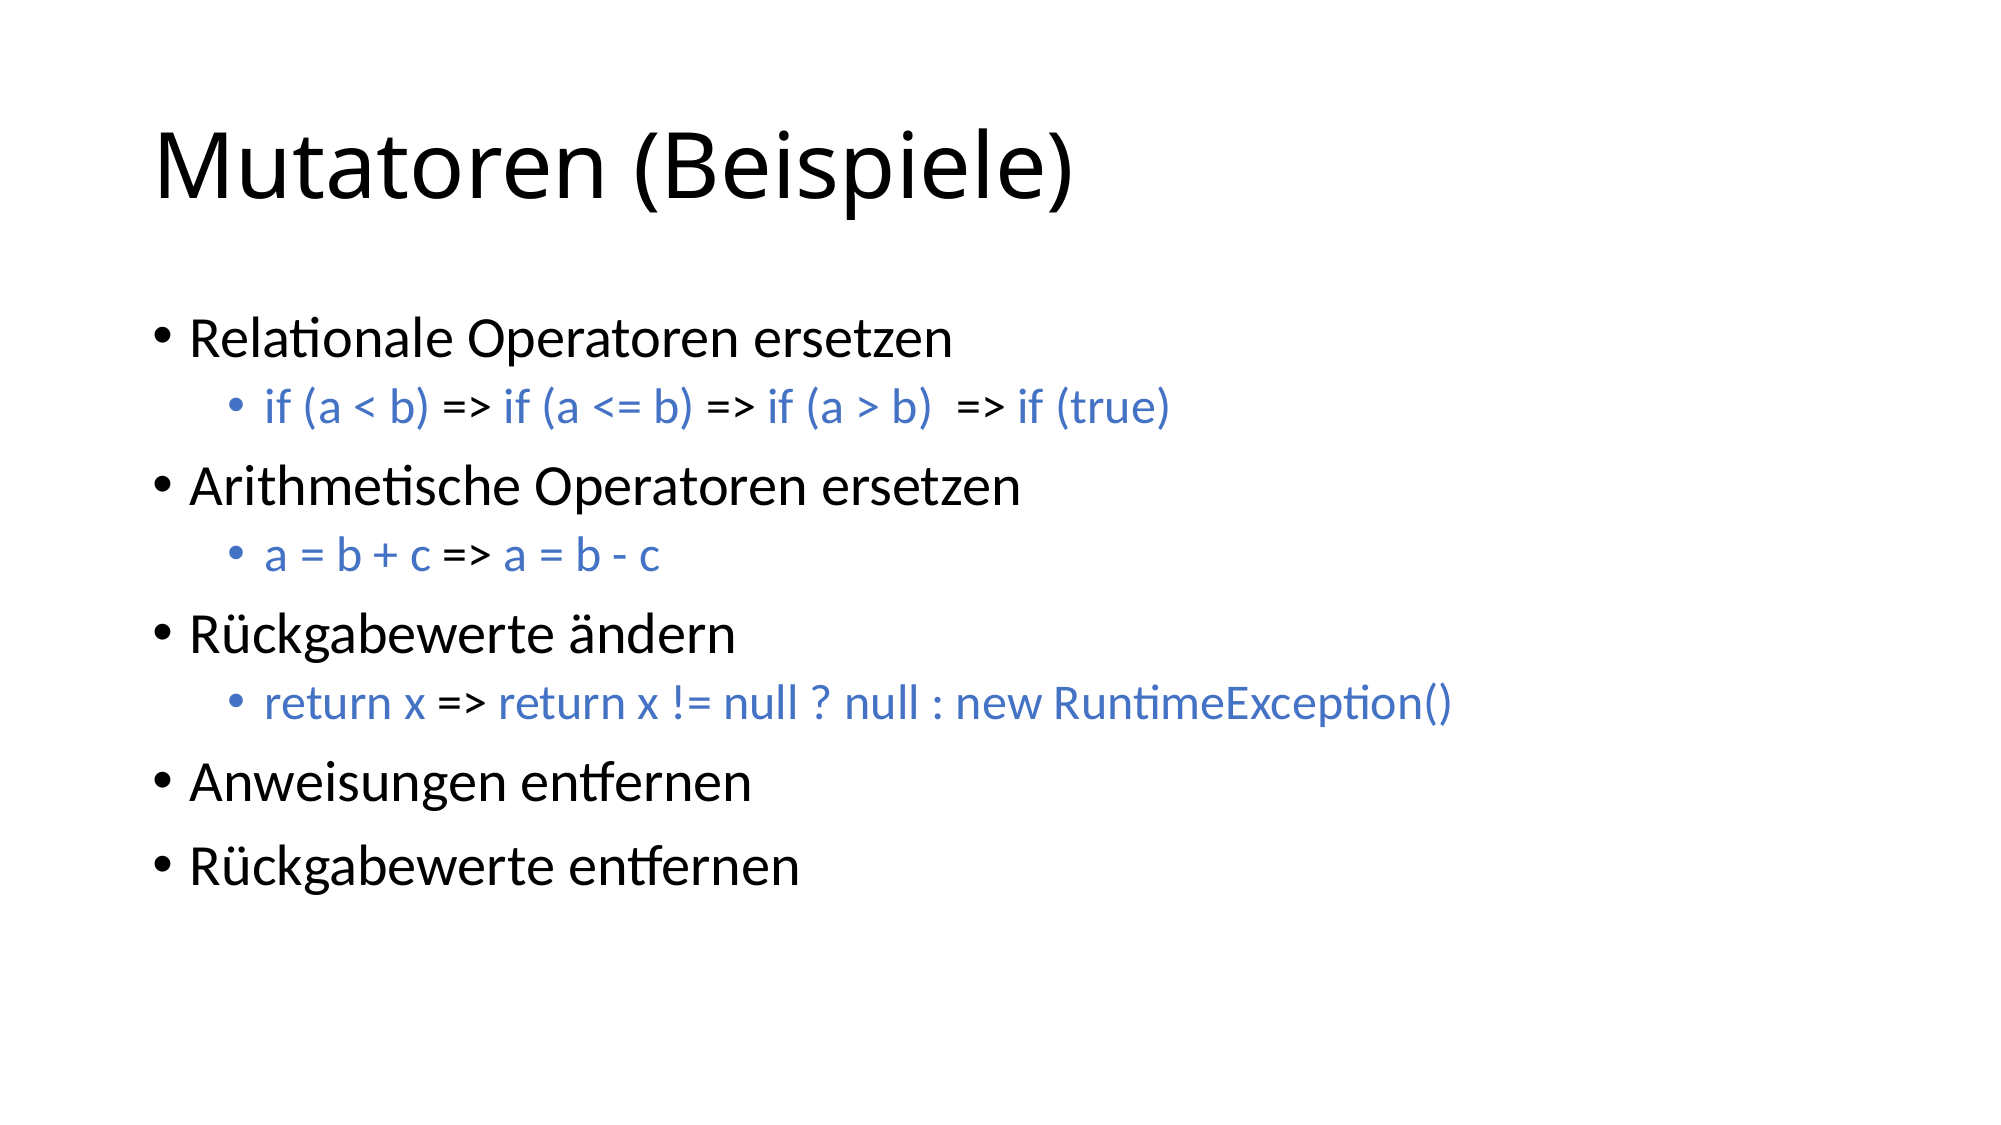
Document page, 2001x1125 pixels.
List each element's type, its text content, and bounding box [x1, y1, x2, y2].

title Mutatoren (Beispiele) [137, 59, 1863, 278]
list Relationale Operatoren ersetzen if (a < b) => if (a <= b) => if (a > b) => if (true) Arithmetische Operatoren ersetzen a = b + c => a = b - c Rückgabewerte ändern return x => return x != null ? null : new RuntimeException() Anweisungen entfernen Rückgabewerte entfernen [137, 299, 1863, 1014]
